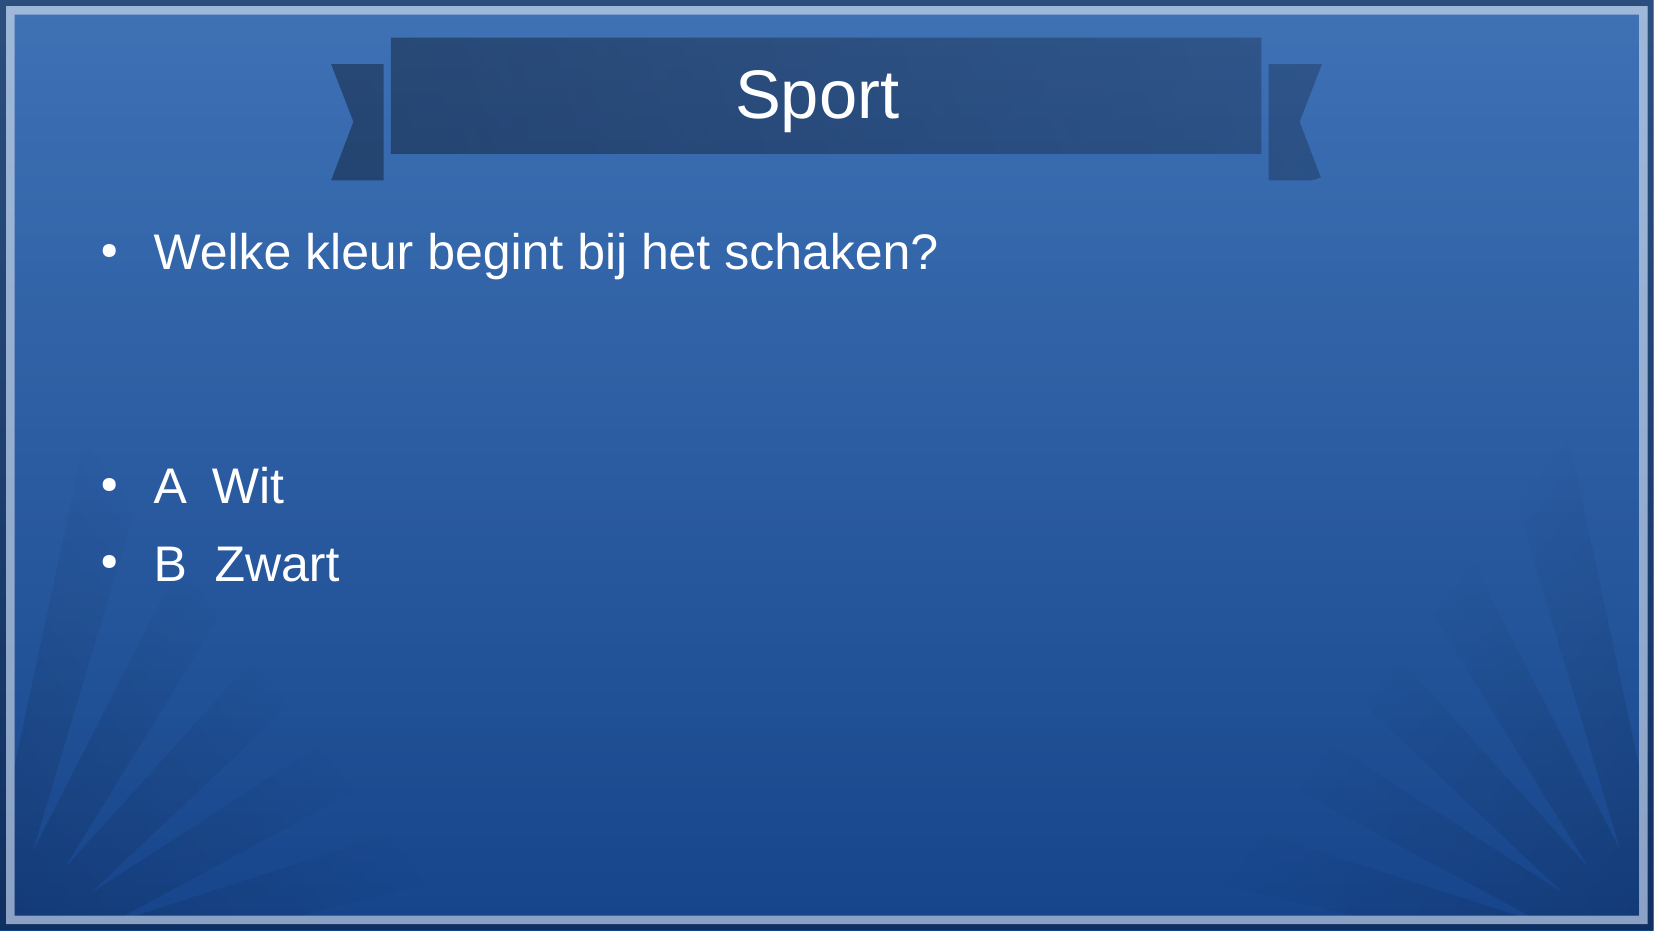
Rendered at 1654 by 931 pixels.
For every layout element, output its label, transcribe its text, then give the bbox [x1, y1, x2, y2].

title Sport [389, 35, 1264, 154]
list Welke kleur begint bij het schaken? A Wit B Zwart [82, 224, 1571, 848]
